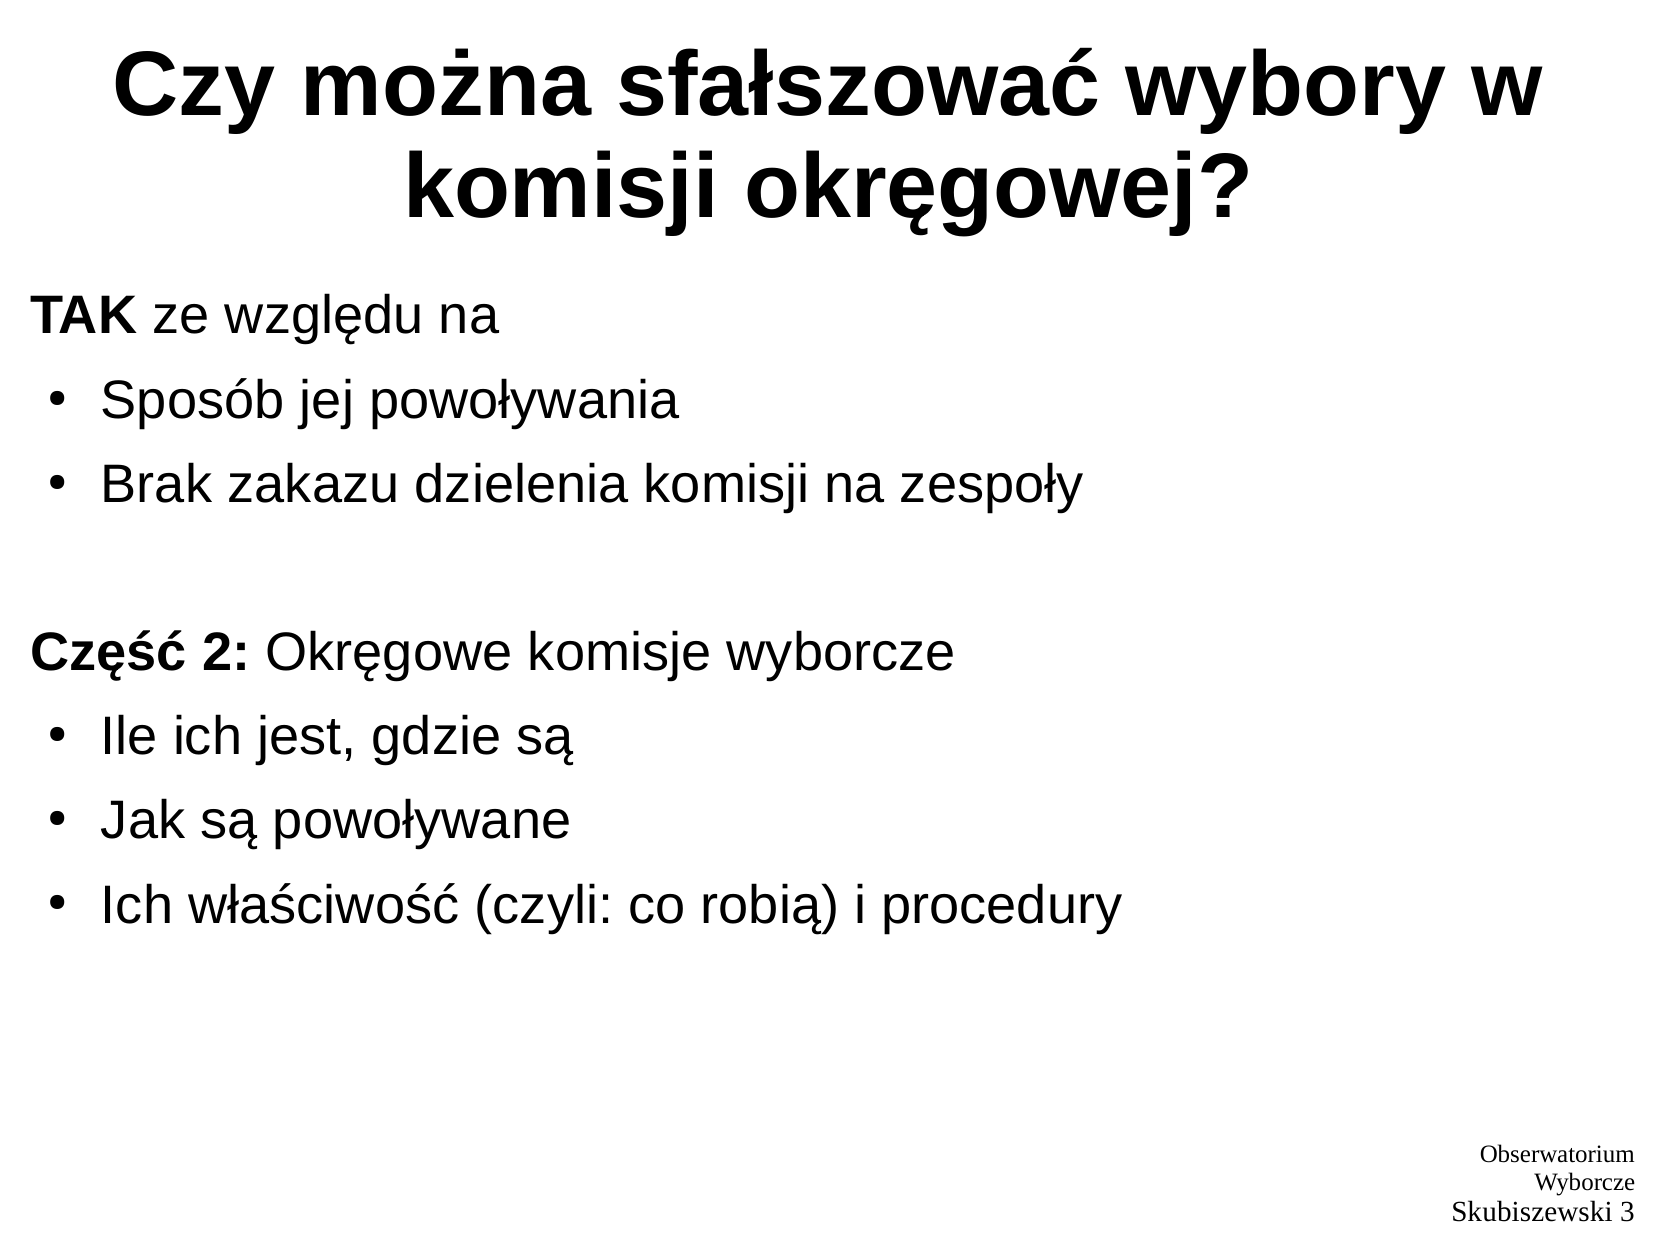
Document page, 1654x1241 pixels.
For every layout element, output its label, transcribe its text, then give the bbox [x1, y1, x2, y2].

list TAK ze względu na Sposób jej powoływania Brak zakazu dzielenia komisji na zespoły Część 2: Okręgowe komisje wyborcze Ile ich jest, gdzie są Jak są powoływane Ich właściwość (czyli: co robią) i procedury [30, 285, 1583, 1241]
title Czy można sfałszować wybory w komisji okręgowej? [84, 32, 1573, 238]
